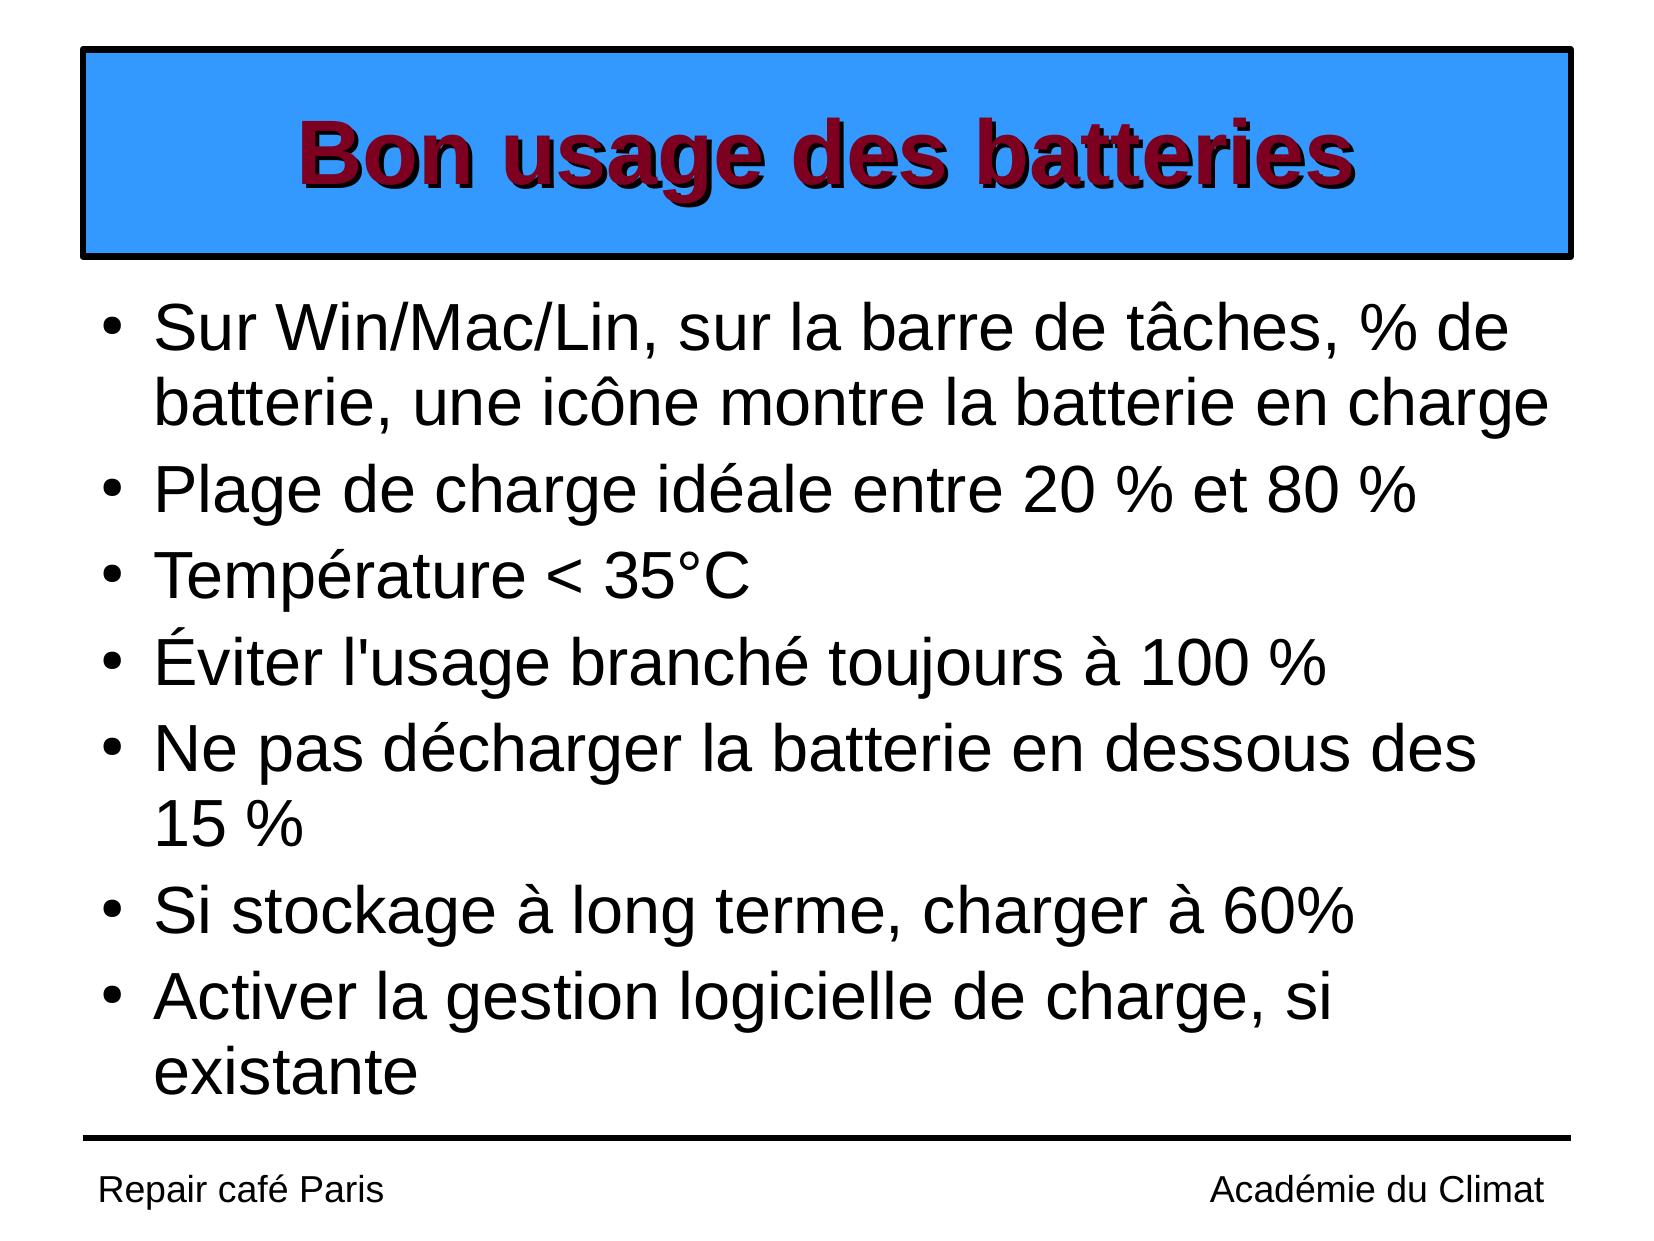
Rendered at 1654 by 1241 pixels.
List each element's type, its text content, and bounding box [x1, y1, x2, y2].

title Bon usage des batteries [82, 49, 1571, 257]
text_box Repair café Paris Académie du Climat [82, 1161, 1571, 1219]
list Sur Win/Mac/Lin, sur la barre de tâches, % de batterie, une icône montre la batterie en charge Plage de charge idéale entre 20 % et 80 % Température < 35°C Éviter l'usage branché toujours à 100 % Ne pas décharger la batterie en dessous des 15 % Si stockage à long terme, charger à 60% Activer la gestion logicielle de charge, si existante [82, 290, 1571, 1109]
